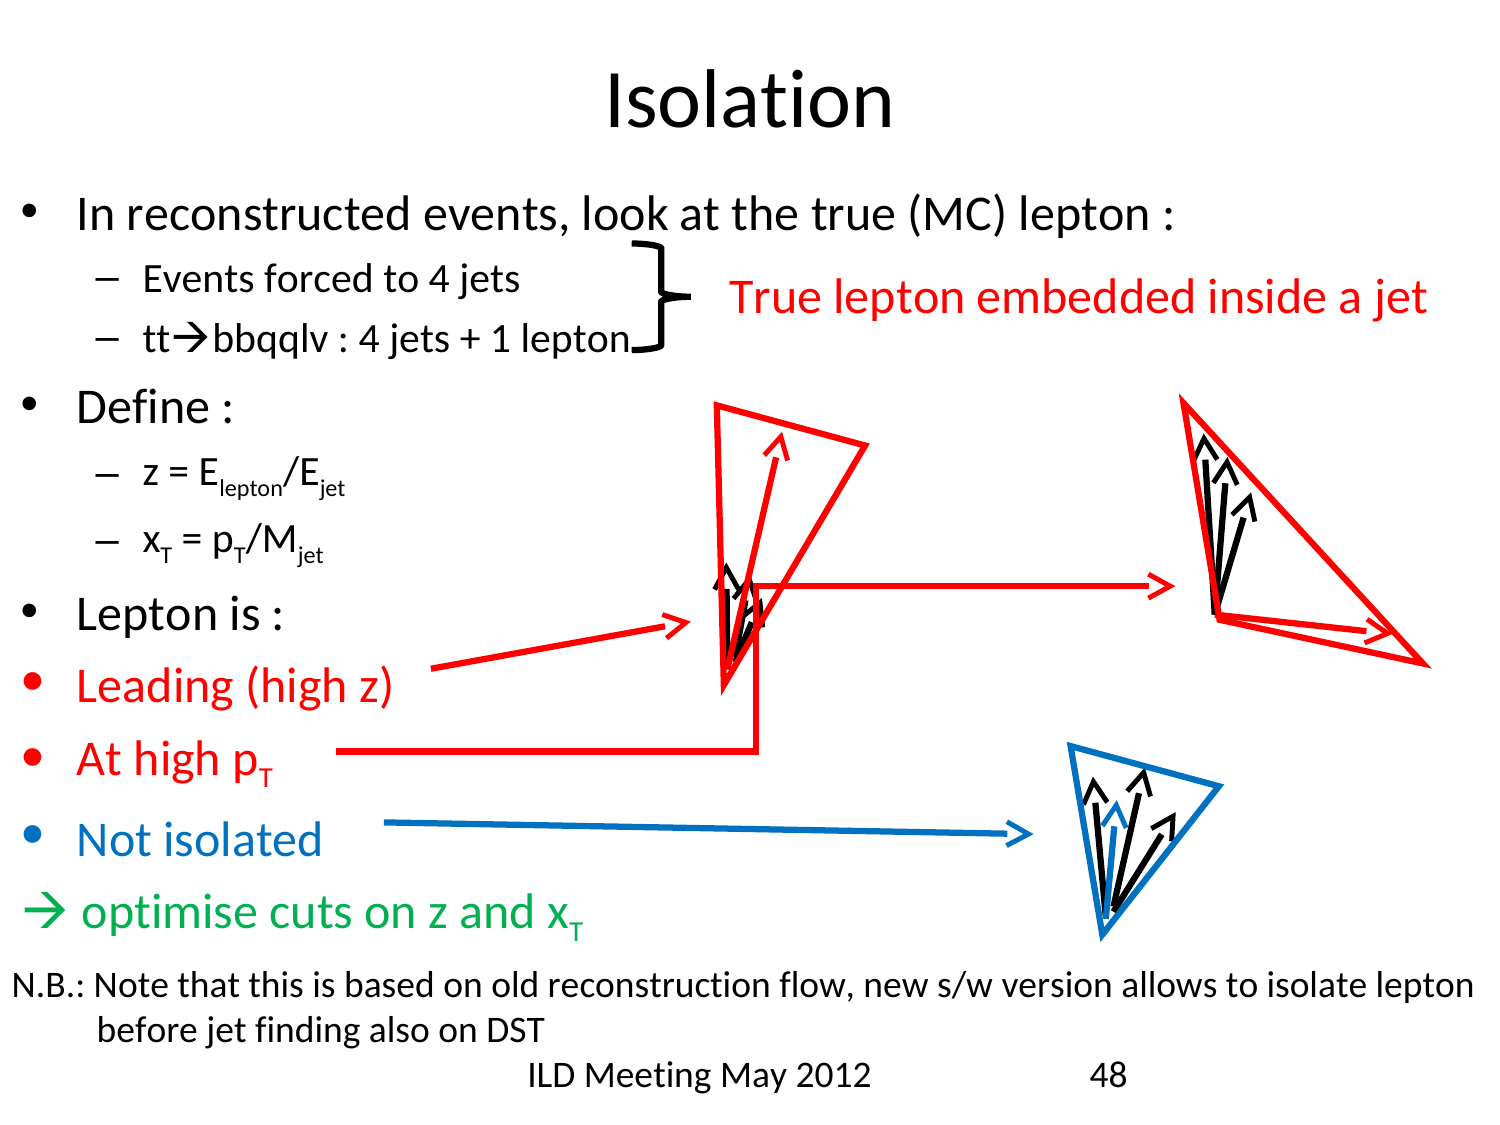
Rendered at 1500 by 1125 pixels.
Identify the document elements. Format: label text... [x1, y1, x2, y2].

text_box True lepton embedded inside a jet [714, 255, 1447, 391]
title Isolation [75, 0, 1426, 172]
text_box N.B.: Note that this is based on old reconstruction flow, new s/w version allows to isolate lepton before jet finding also on DST [0, 952, 1492, 1058]
list In reconstructed events, look at the true (MC) lepton : Events forced to 4 jets ttbbqqlv : 4 jets + 1 lepton Define : z = Elepton/Ejet xT = pT/Mjet Lepton is : Leading (high z) At high pT Not isolated  optimise cuts on z and xT [5, 172, 1447, 952]
list In reconstructed events, look at the true (MC) lepton : Events forced to 4 jets ttbbqqlv : 4 jets + 1 lepton Define : z = Elepton/Ejet xT = pT/Mjet Lepton is : Leading (high z) At high pT Not isolated  optimise cuts on z and xT [5, 1058, 1447, 1071]
